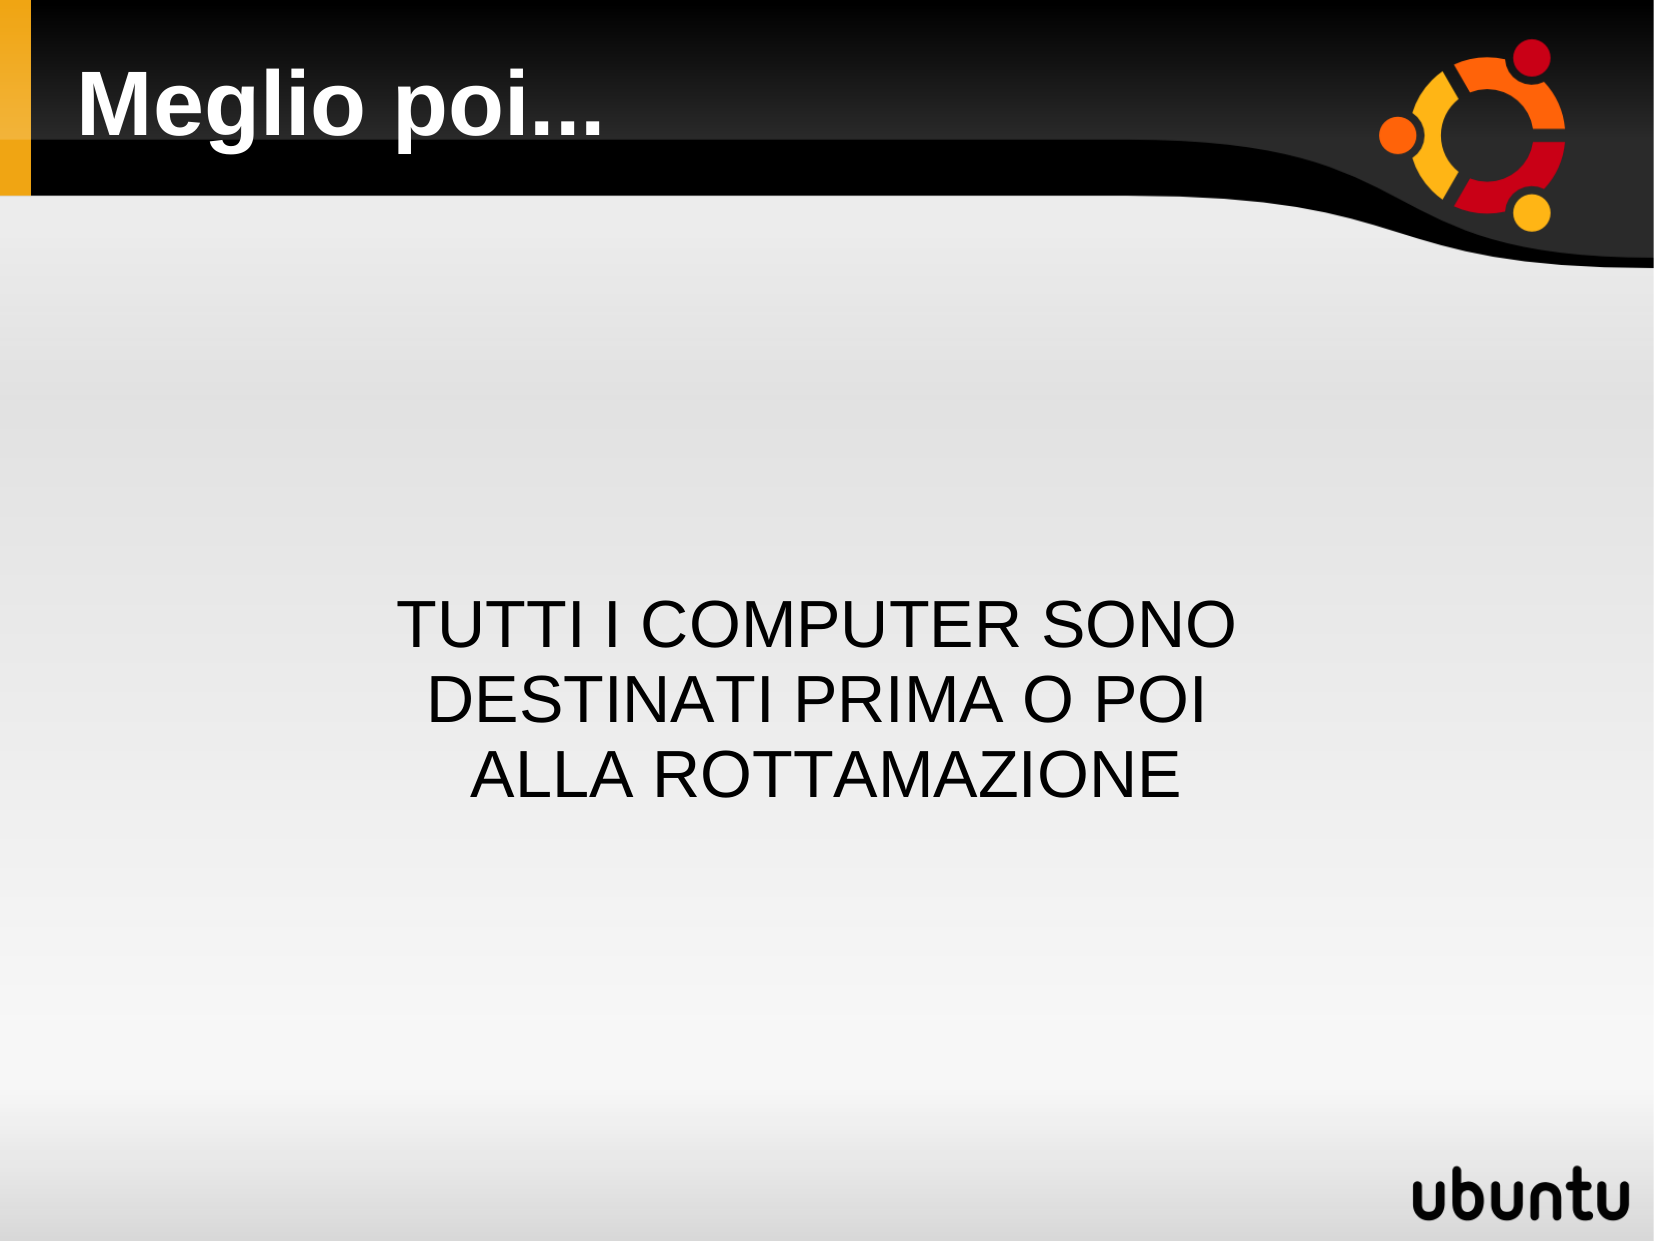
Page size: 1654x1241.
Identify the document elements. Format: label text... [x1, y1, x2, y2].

subtitle TUTTI I COMPUTER SONO DESTINATI PRIMA O POI ALLA ROTTAMAZIONE [82, 297, 1571, 1102]
picture [0, 0, 1654, 1241]
title Meglio poi... [76, 7, 1565, 200]
